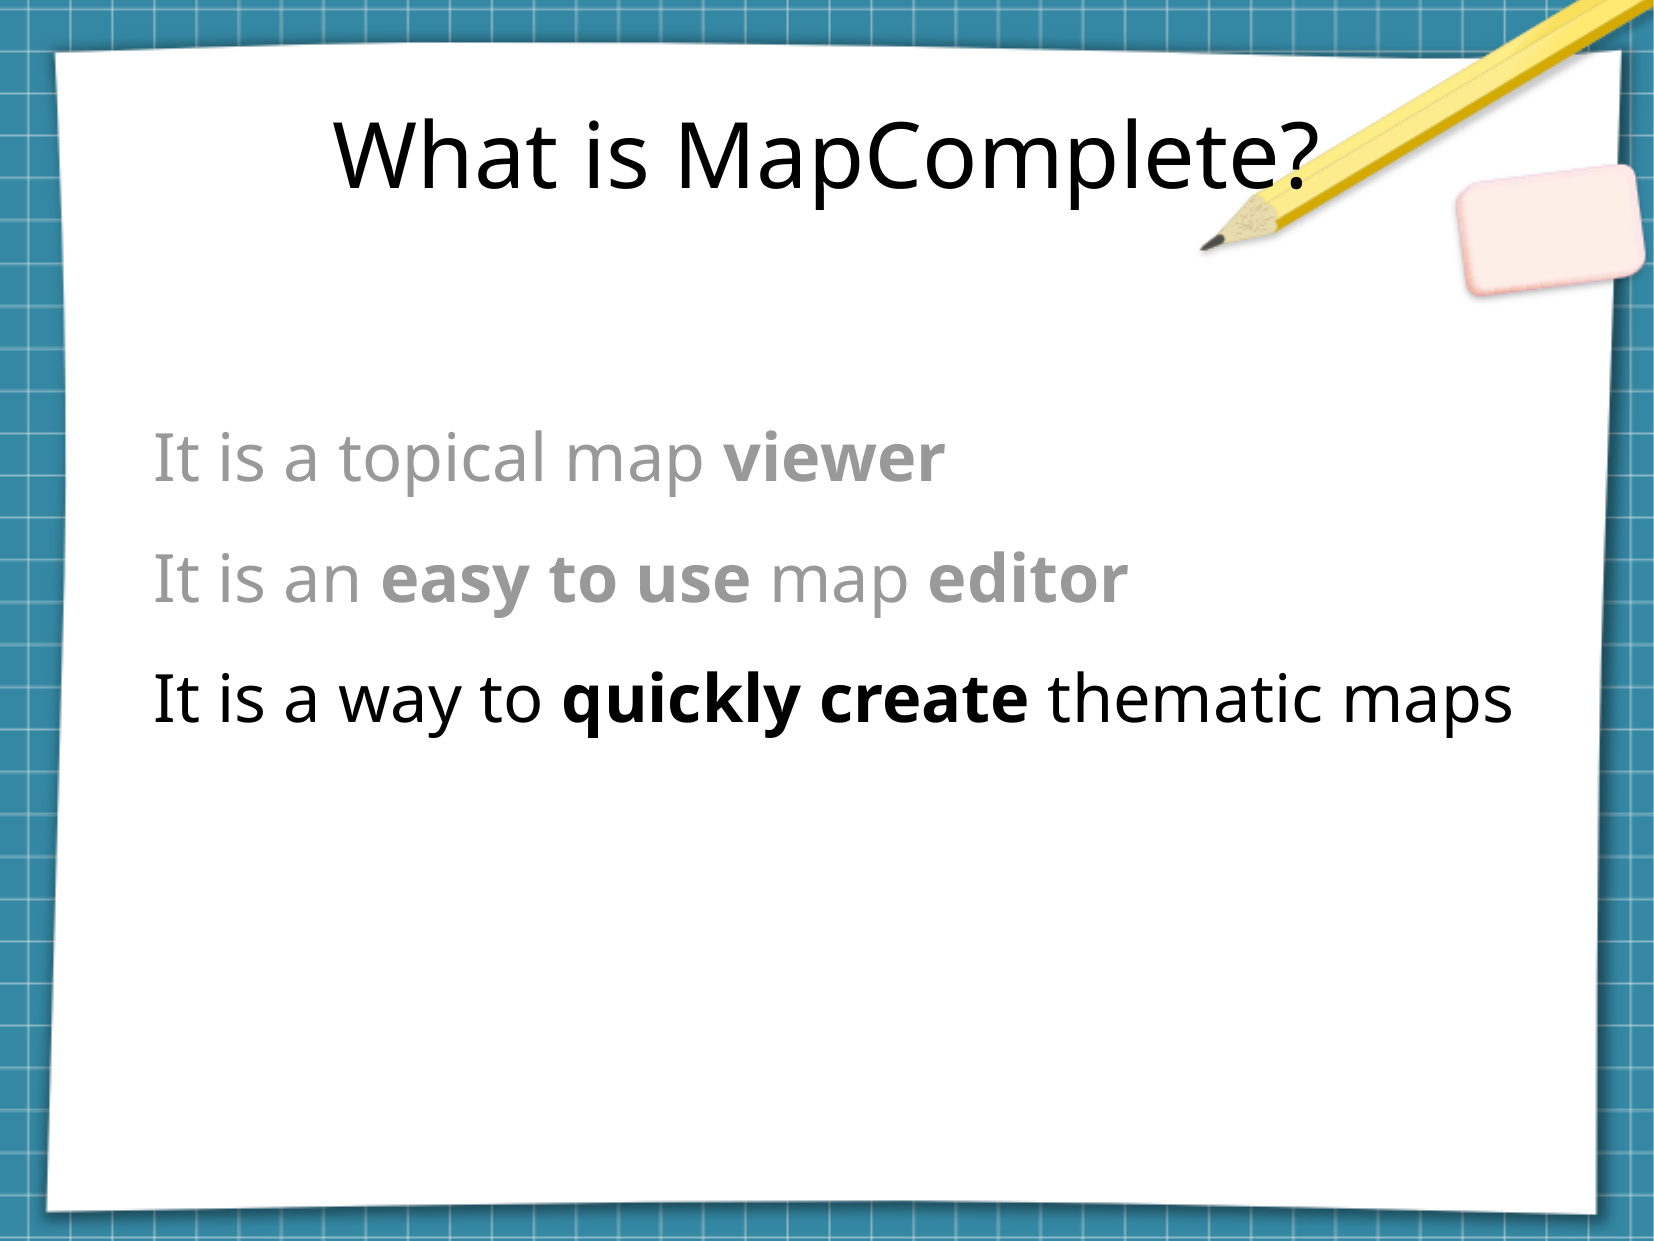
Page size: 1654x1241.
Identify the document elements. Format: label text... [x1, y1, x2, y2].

picture [0, 0, 1654, 1241]
list It is a topical map viewer It is an easy to use map editor It is a way to quickly create thematic maps [82, 290, 1571, 1010]
title What is MapComplete? [82, 49, 1571, 257]
